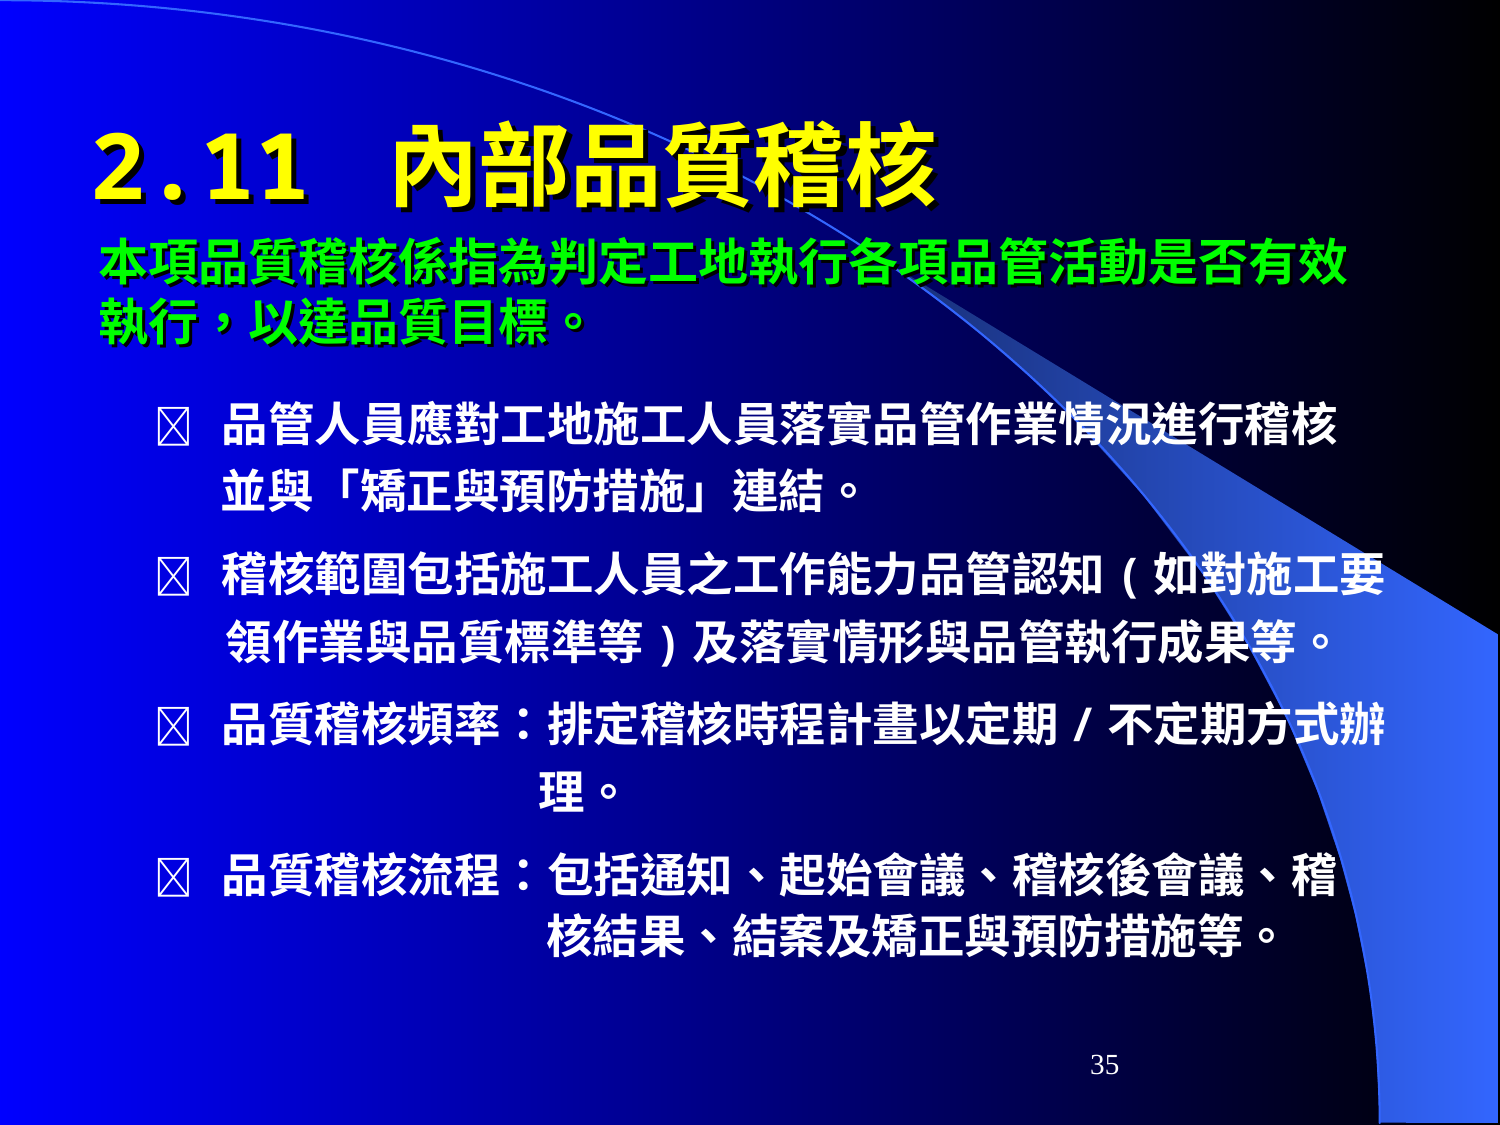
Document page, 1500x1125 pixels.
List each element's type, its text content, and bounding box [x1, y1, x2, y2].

title 2.11 內部品質稽核 [75, 99, 1426, 225]
text_box 本項品質稽核係指為判定工地執行各項品管活動是否有效執行，以達品質目標。 [83, 223, 1396, 359]
text_box [1074, 1063, 1388, 1101]
list  品管人員應對工地施工人員落實品管作業情況進行稽核 並與「矯正與預防措施」連結。  稽核範圍包括施工人員之工作能力品管認知(如對施工要 領作業與品質標準等)及落實情形與品管執行成果等。  品質稽核頻率：排定稽核時程計畫以定期/不定期方式辦 理。  品質稽核流程：包括通知、起始會議、稽核後會議、稽 核結果、結案及矯正與預防措施等。 [87, 387, 1413, 1063]
